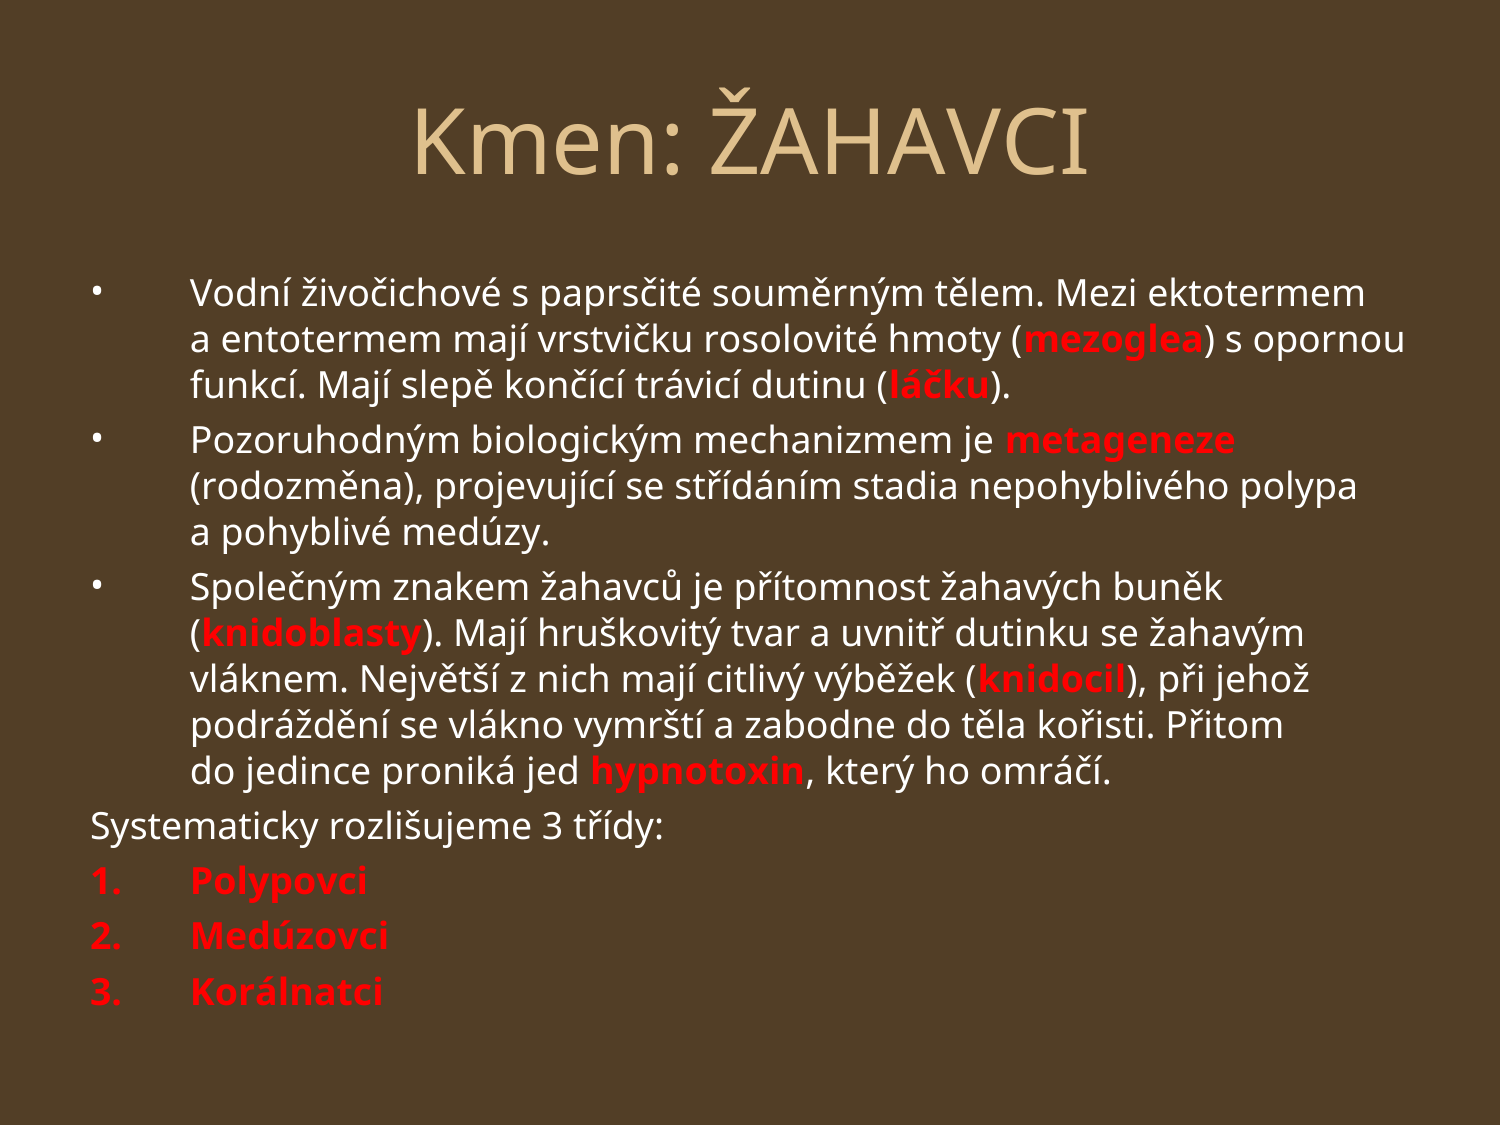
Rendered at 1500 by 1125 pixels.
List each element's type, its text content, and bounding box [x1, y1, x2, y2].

title Kmen: ŽAHAVCI [75, 45, 1426, 233]
list Vodní živočichové s paprsčité souměrným tělem. Mezi ektotermem a entotermem mají vrstvičku rosolovité hmoty (mezoglea) s opornou funkcí. Mají slepě končící trávicí dutinu (láčku). Pozoruhodným biologickým mechanizmem je metageneze (rodozměna), projevující se střídáním stadia nepohyblivého polypa a pohyblivé medúzy. Společným znakem žahavců je přítomnost žahavých buněk (knidoblasty). Mají hruškovitý tvar a uvnitř dutinku se žahavým vláknem. Největší z nich mají citlivý výběžek (knidocil), při jehož podráždění se vlákno vymrští a zabodne do těla kořisti. Přitom do jedince proniká jed hypnotoxin, který ho omráčí. Systematicky rozlišujeme 3 třídy: Polypovci Medúzovci Korálnatci [75, 262, 1426, 1105]
